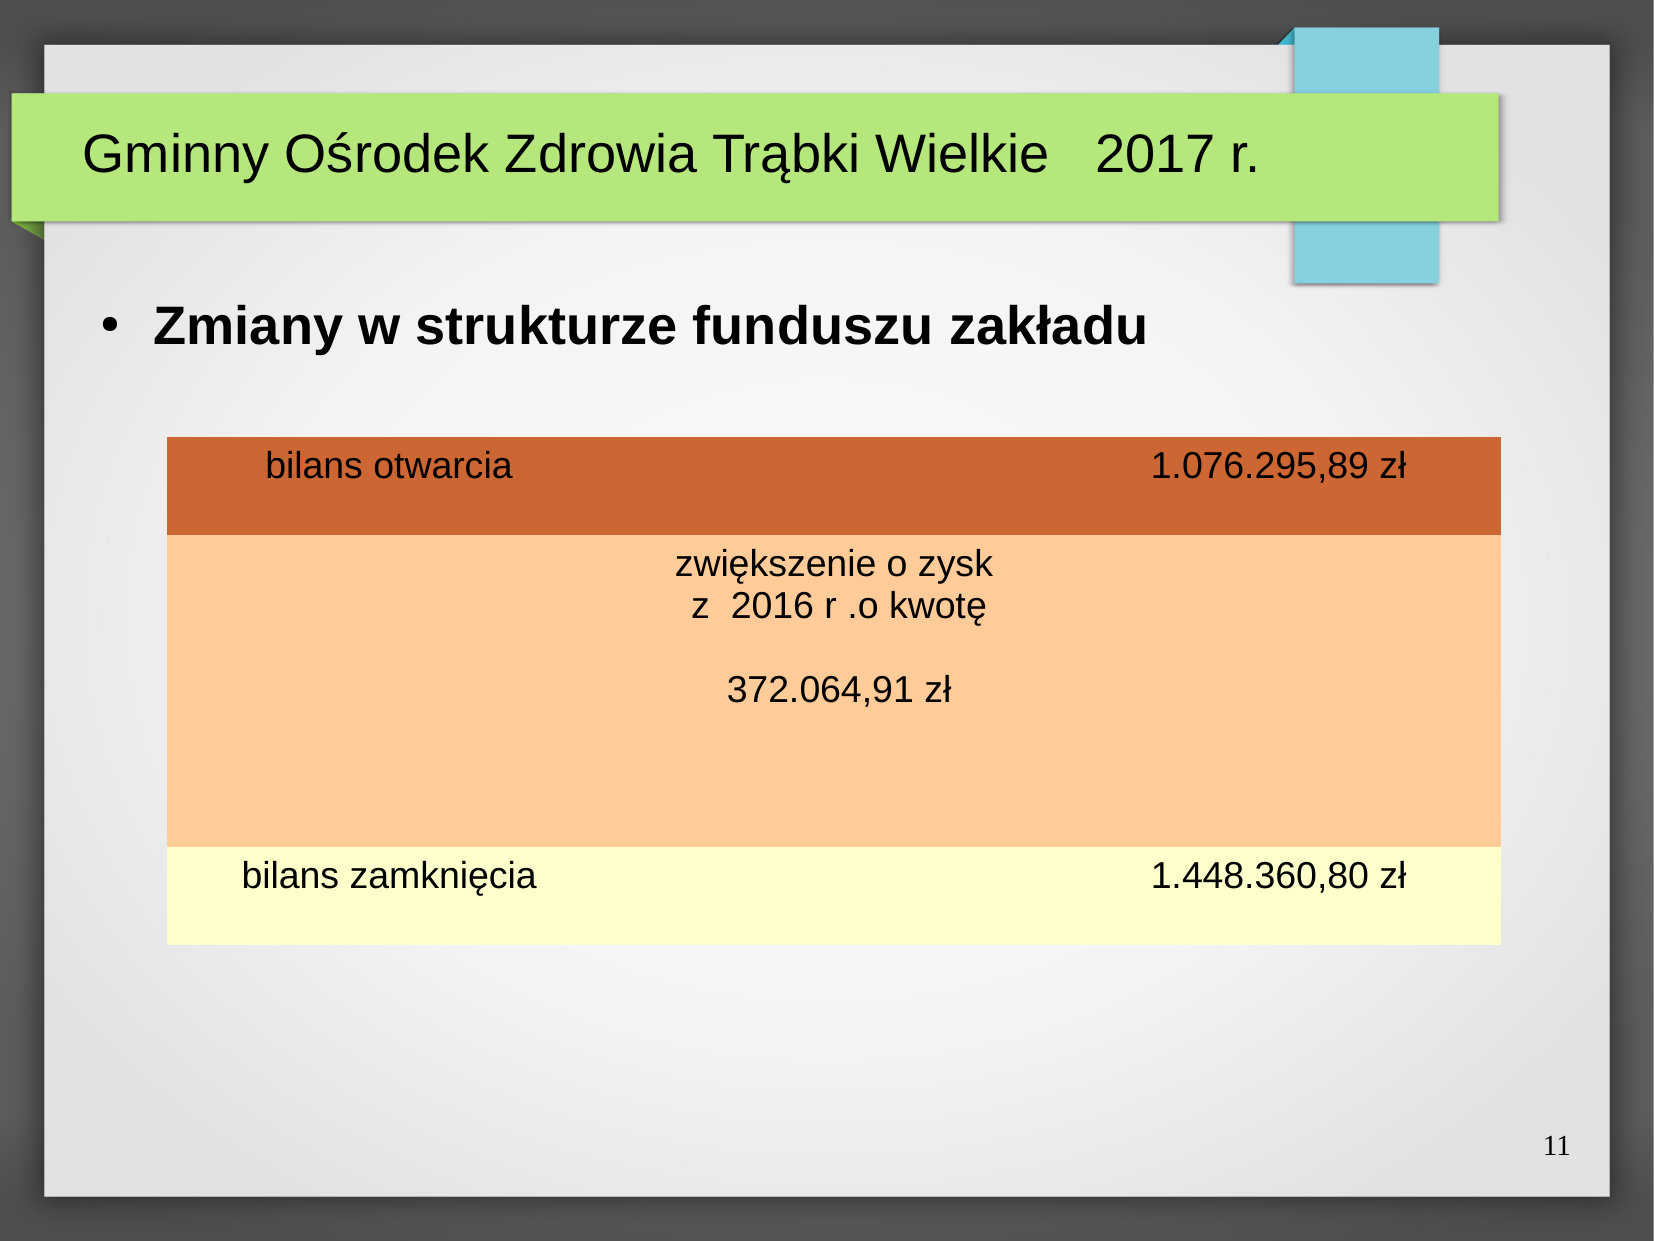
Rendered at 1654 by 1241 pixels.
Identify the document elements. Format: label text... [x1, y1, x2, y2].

picture [0, 0, 1654, 1241]
table_cell [1056, 535, 1501, 847]
table_header [611, 437, 1056, 535]
table_cell bilans zamknięcia [167, 847, 611, 945]
table_header bilans otwarcia [167, 437, 611, 535]
list Zmiany w strukturze funduszu zakładu [82, 295, 1571, 1015]
table_cell [167, 535, 611, 847]
table_cell [611, 847, 1056, 945]
table_cell zwiększenie o zysk z 2016 r .o kwotę 372.064,91 zł [611, 535, 1056, 847]
title Gminny Ośrodek Zdrowia Trąbki Wielkie 2017 r. [82, 94, 1264, 213]
table_header 1.076.295,89 zł [1056, 437, 1501, 535]
table_cell 1.448.360,80 zł [1056, 847, 1501, 945]
